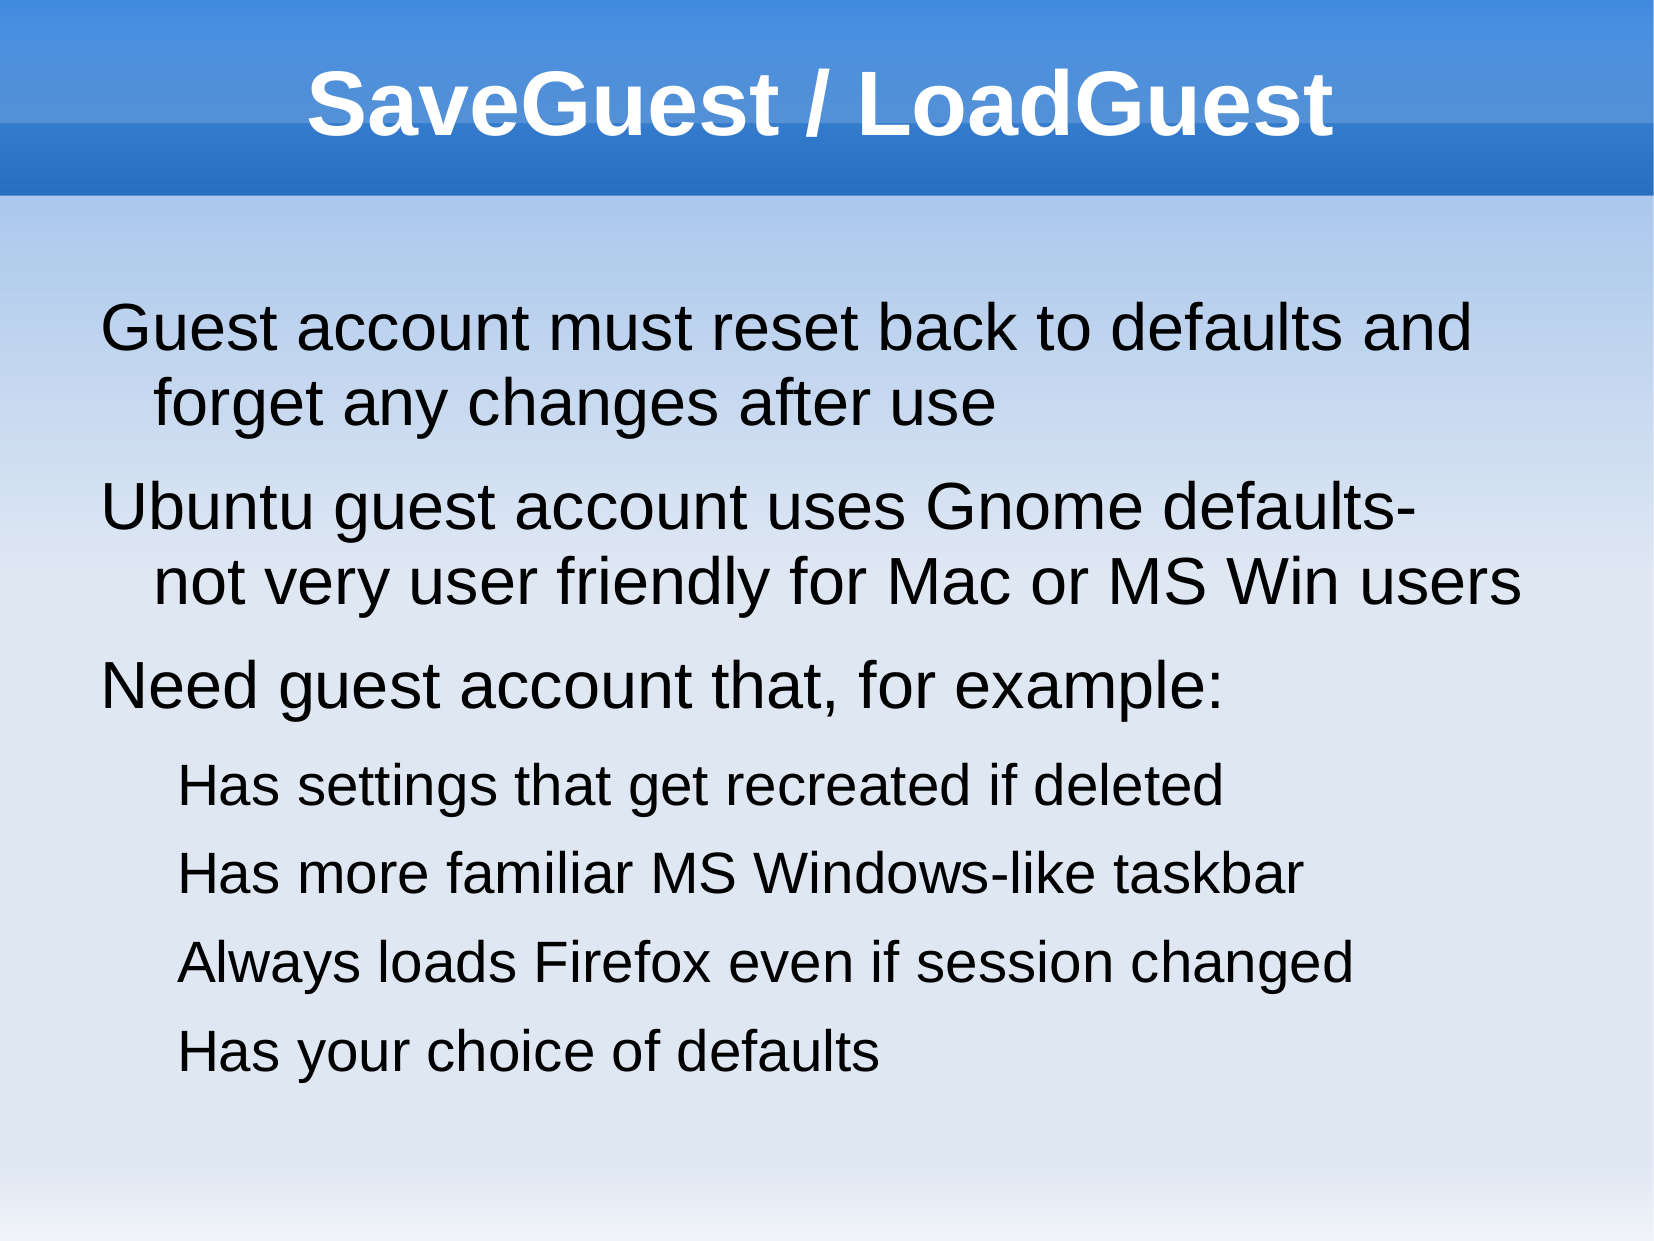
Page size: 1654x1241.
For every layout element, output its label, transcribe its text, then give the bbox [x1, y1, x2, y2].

title SaveGuest / LoadGuest [76, 7, 1565, 200]
list Guest account must reset back to defaults and forget any changes after use Ubuntu guest account uses Gnome defaults- not very user friendly for Mac or MS Win users Need guest account that, for example: Has settings that get recreated if deleted Has more familiar MS Windows-like taskbar Always loads Firefox even if session changed Has your choice of defaults [82, 290, 1571, 1094]
picture [0, 0, 1654, 1241]
